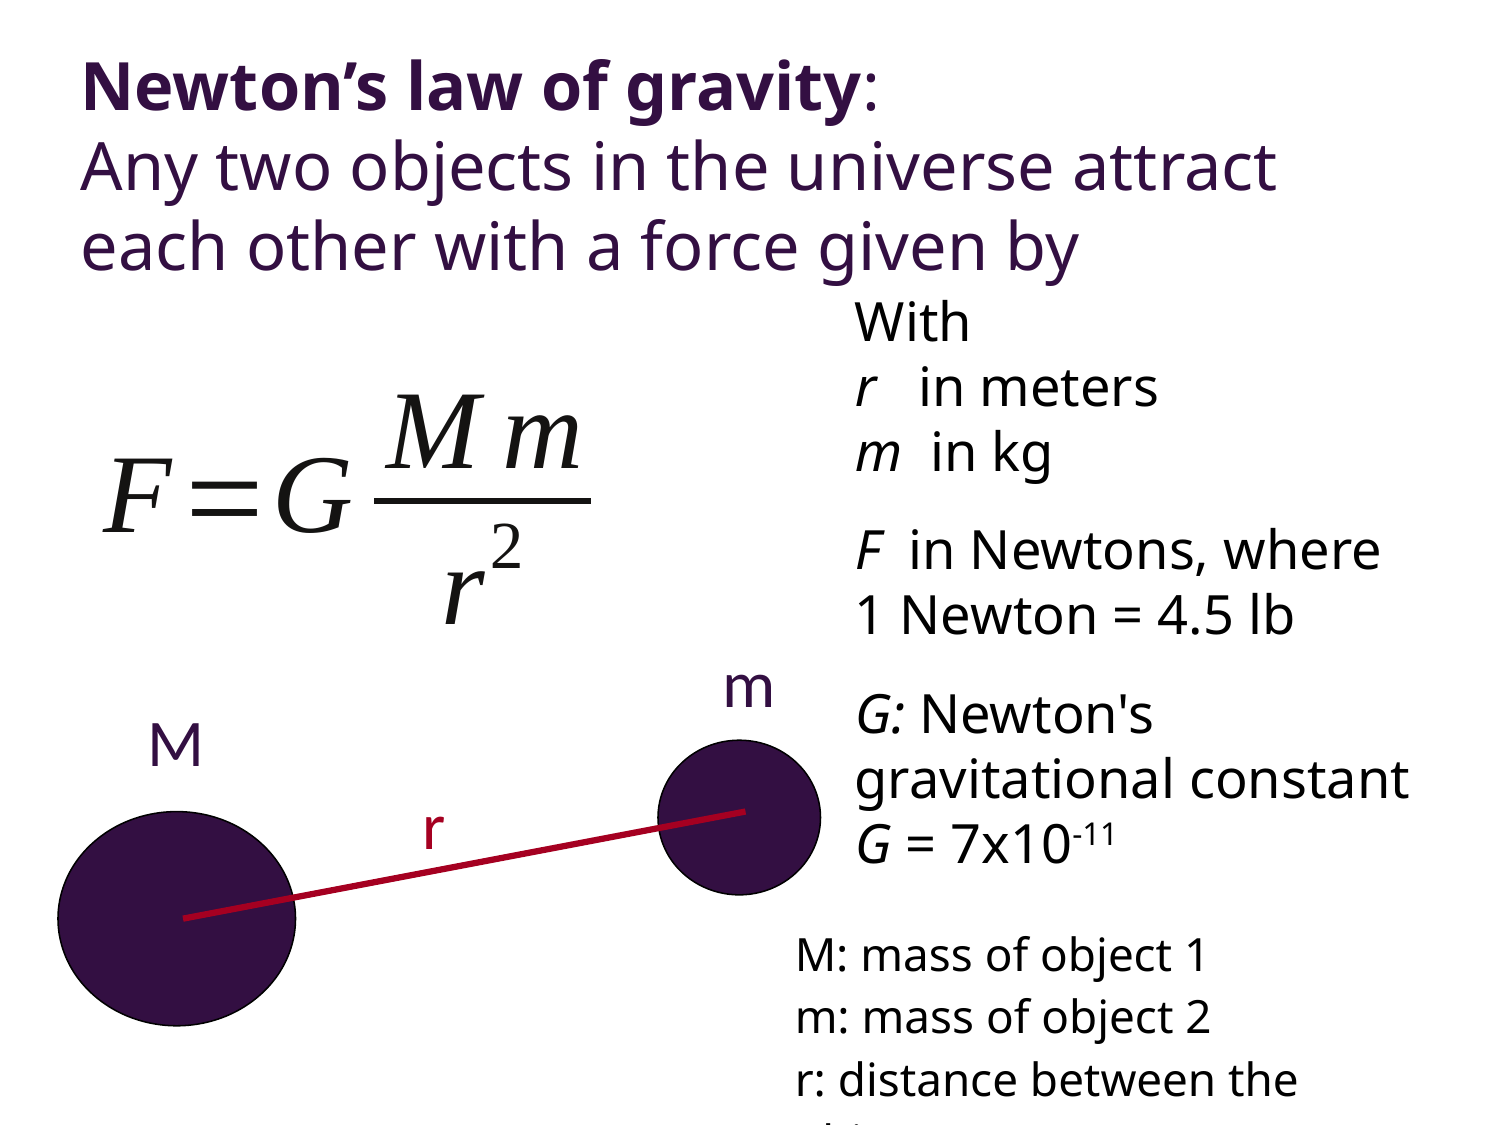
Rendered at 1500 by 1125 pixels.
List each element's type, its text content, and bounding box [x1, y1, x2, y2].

text_box [657, 740, 821, 895]
chart [91, 368, 602, 650]
text_box r [408, 775, 483, 871]
text_box Newton’s law of gravity: Any two objects in the universe attract each other with a force given by [65, 36, 1460, 292]
text_box [57, 811, 296, 1026]
text_box M [133, 692, 233, 788]
text_box m [708, 633, 783, 728]
text_box M: mass of object 1 m: mass of object 2 r: distance between the objects [780, 915, 1463, 1090]
text_box With r in meters m in kg F in Newtons, where 1 Newton = 4.5 lb G: Newton's gravitational constant G = 7x10-11 [839, 280, 1500, 882]
